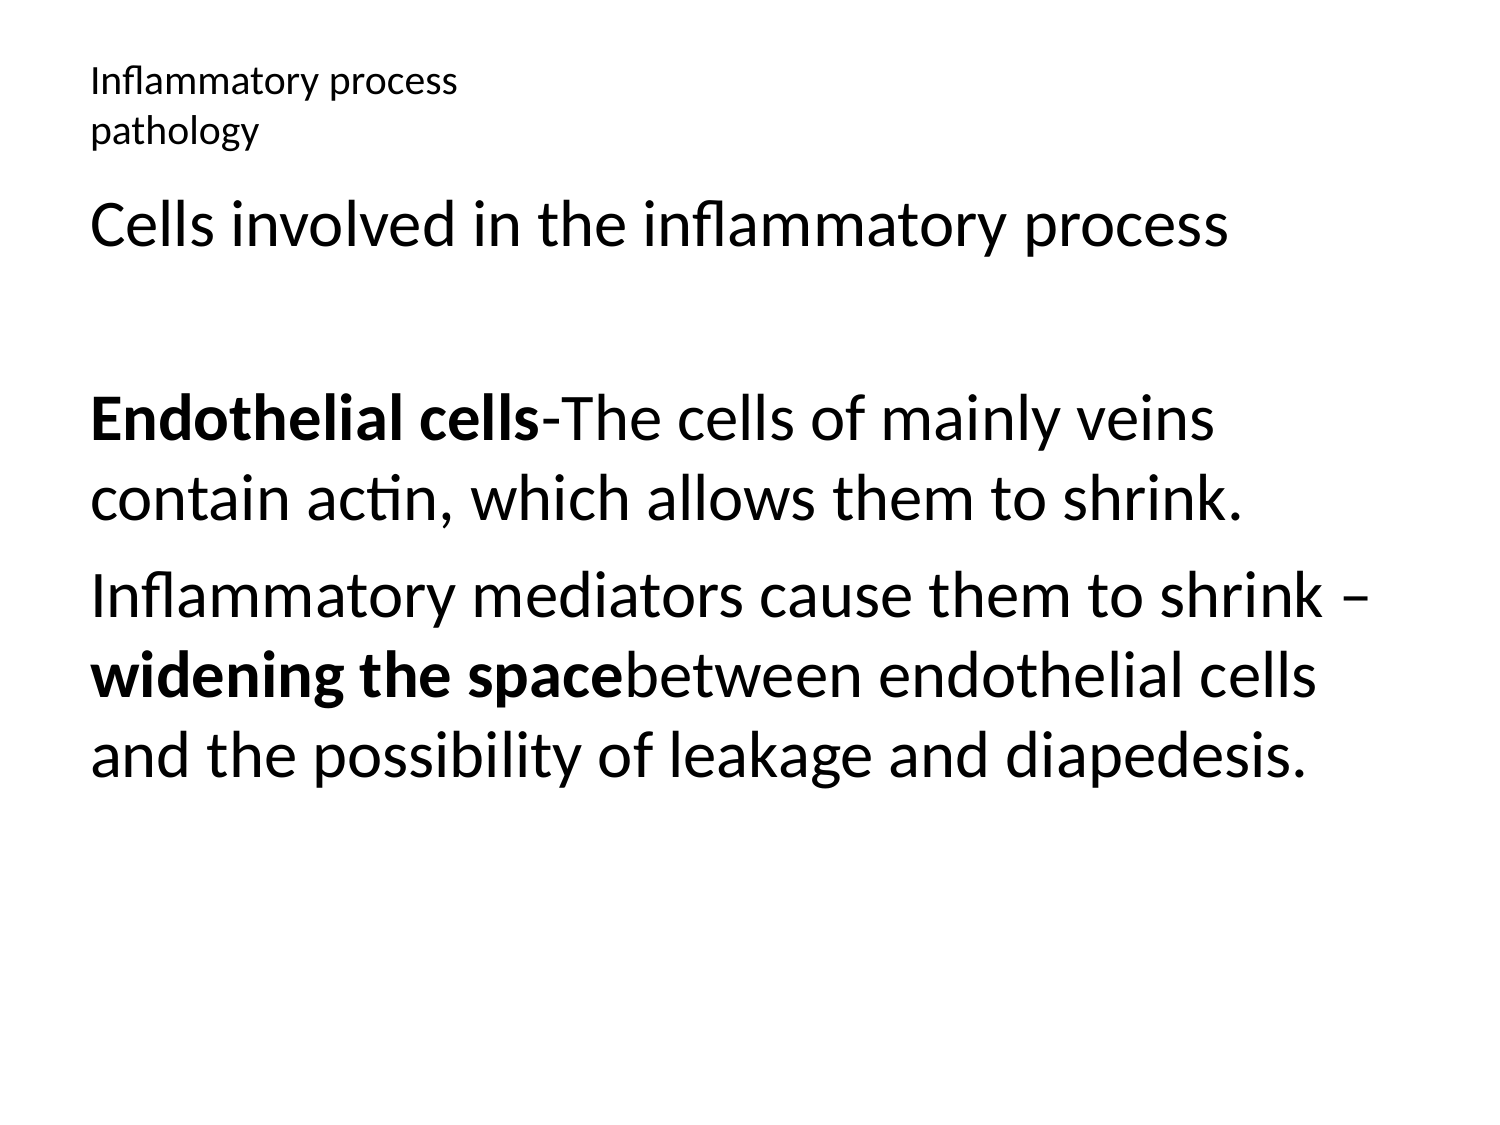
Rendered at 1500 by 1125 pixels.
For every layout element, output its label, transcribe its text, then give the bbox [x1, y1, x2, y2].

list Cells involved in the inflammatory process Endothelial cells-The cells of mainly veins contain actin, which allows them to shrink. Inflammatory mediators cause them to shrink –widening the spacebetween endothelial cells and the possibility of leakage and diapedesis. [75, 172, 1426, 1005]
title Inflammatory process pathology [75, 45, 632, 126]
